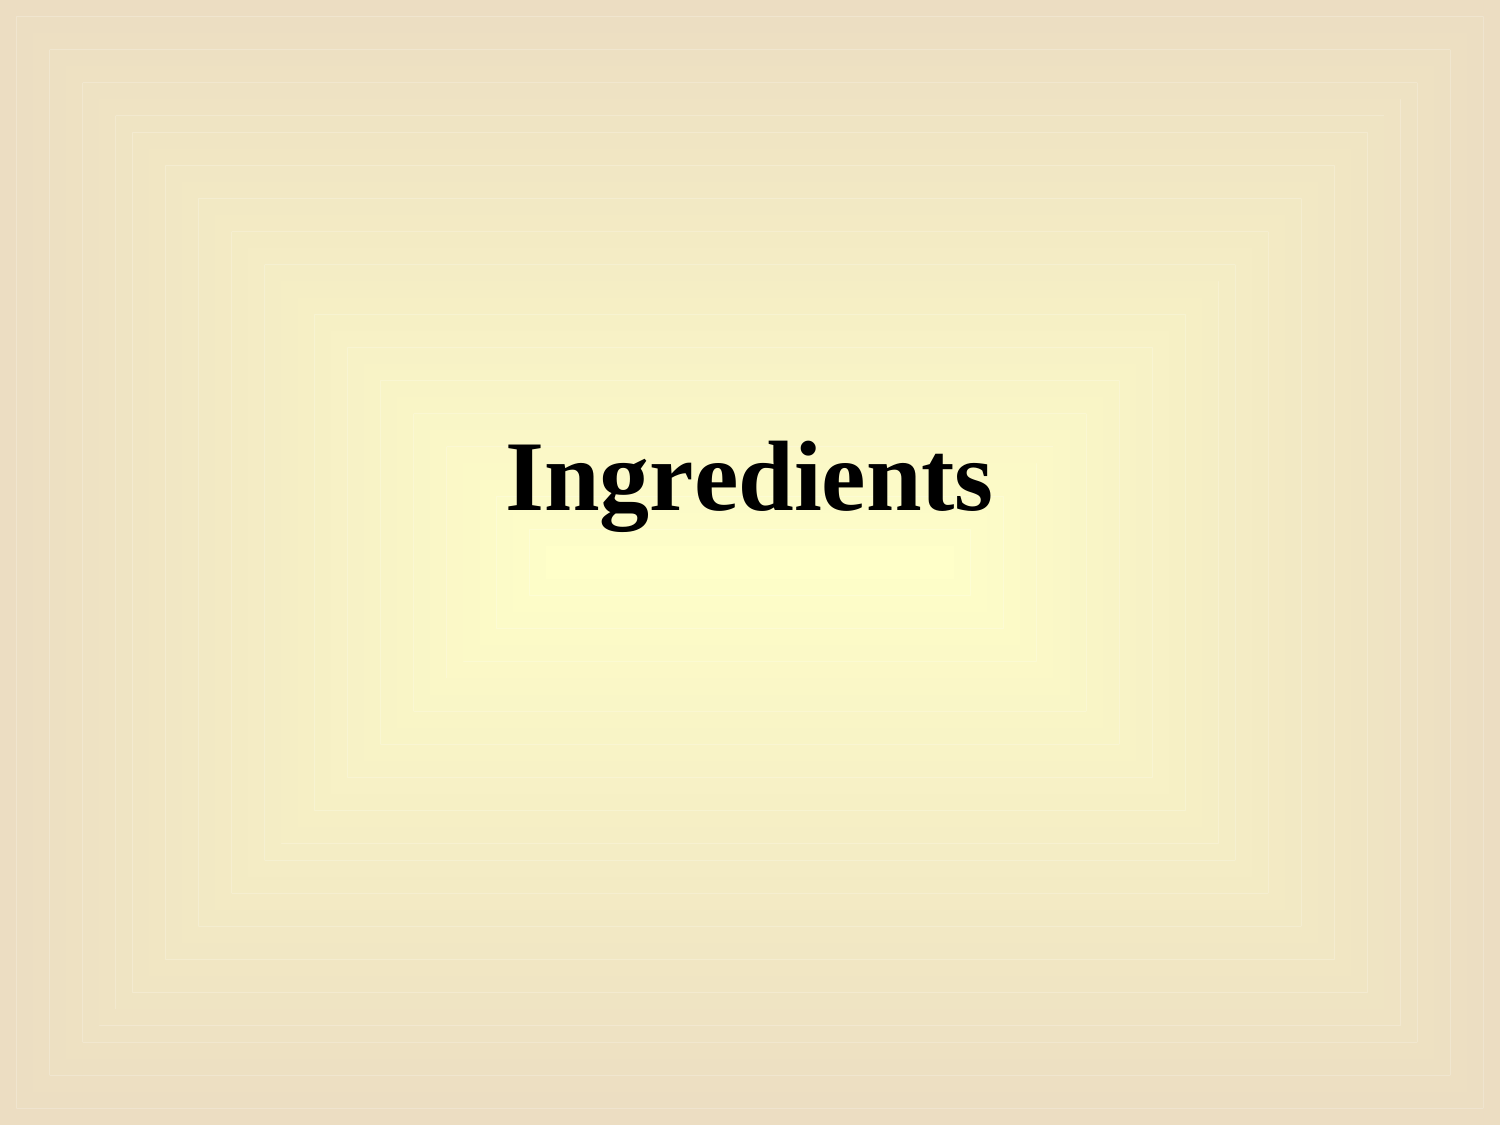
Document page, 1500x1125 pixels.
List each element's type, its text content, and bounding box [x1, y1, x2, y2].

title Ingredients [112, 349, 1388, 591]
